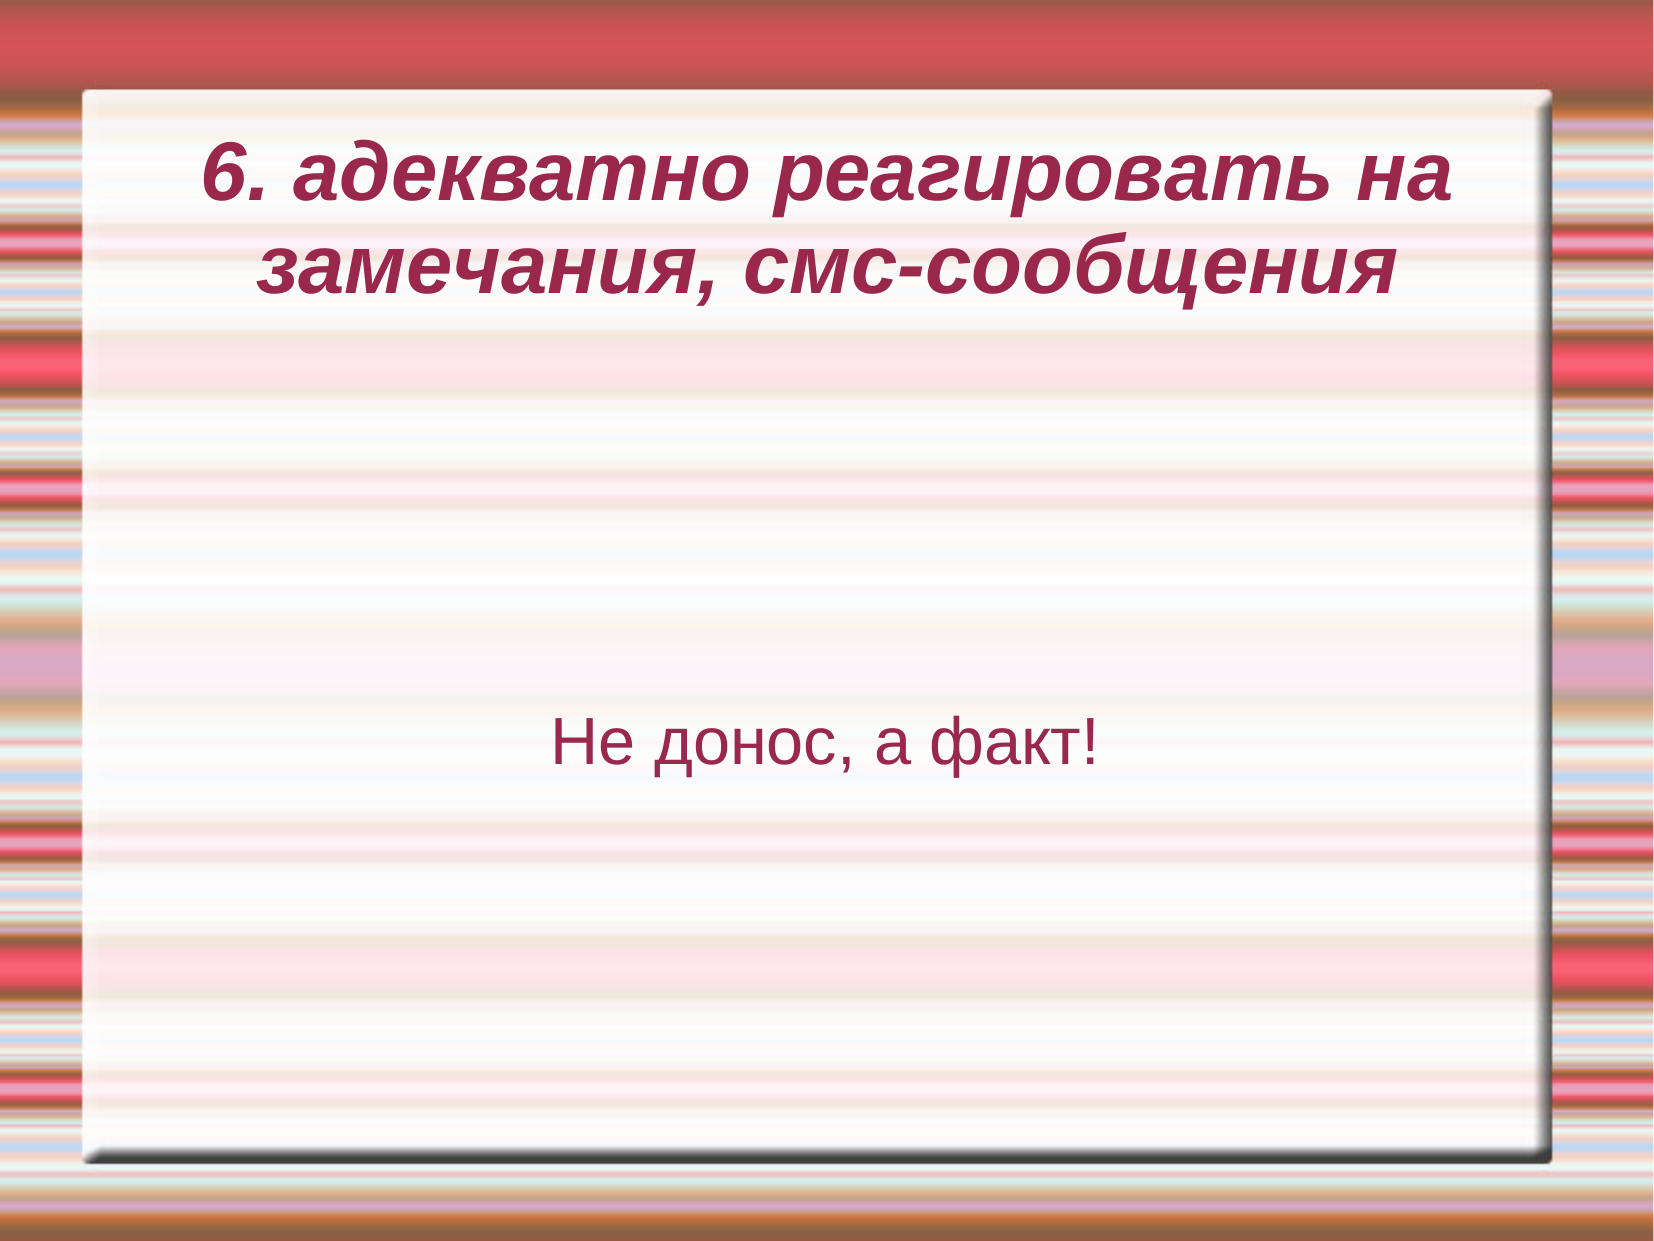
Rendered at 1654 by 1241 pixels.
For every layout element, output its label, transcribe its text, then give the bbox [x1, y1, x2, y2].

subtitle Не донос, а факт! [134, 358, 1516, 1125]
picture [0, 0, 1654, 1241]
title 6. адекватно реагировать на замечания, смс-сообщения [121, 122, 1534, 315]
